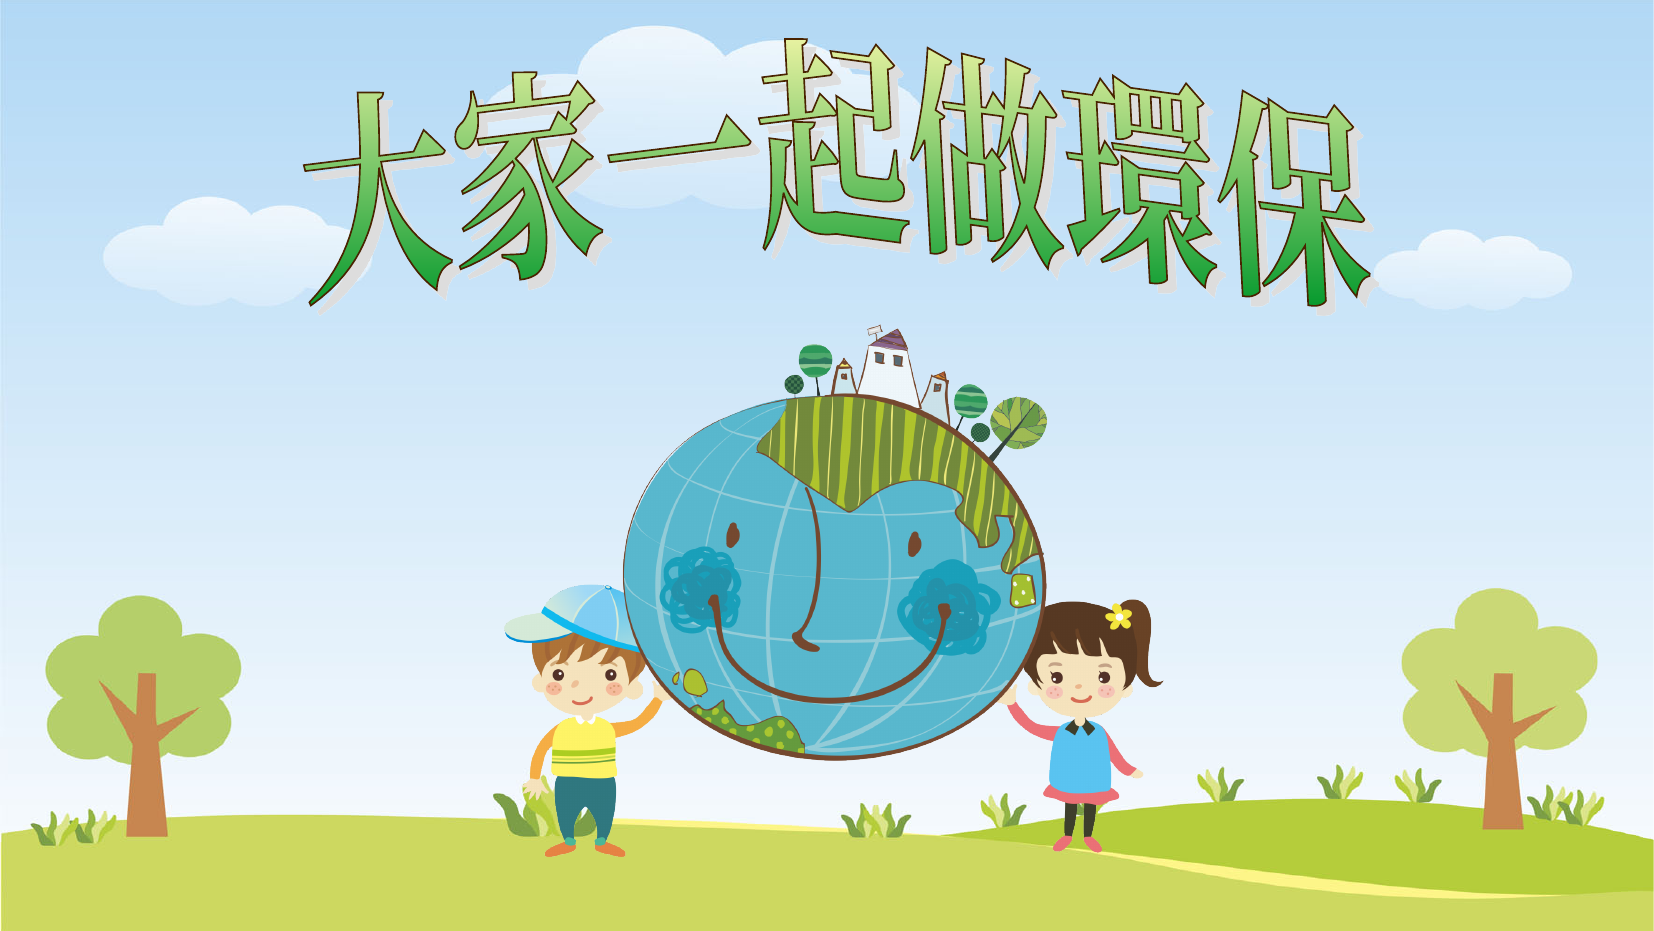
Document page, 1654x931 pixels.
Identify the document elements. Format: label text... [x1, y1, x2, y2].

text_box 大家一起做環保 [1101, 156, 1217, 288]
text_box 大家一起做環保 [1218, 90, 1370, 306]
text_box 大家一起做環保 [455, 72, 603, 280]
text_box 大家一起做環保 [608, 115, 751, 163]
text_box 大家一起做環保 [758, 38, 909, 250]
text_box 大家一起做環保 [1062, 75, 1210, 256]
text_box 大家一起做環保 [942, 53, 1064, 269]
text_box 大家一起做環保 [303, 92, 452, 306]
picture [0, 0, 1654, 931]
text_box 大家一起做環保 [910, 47, 952, 254]
